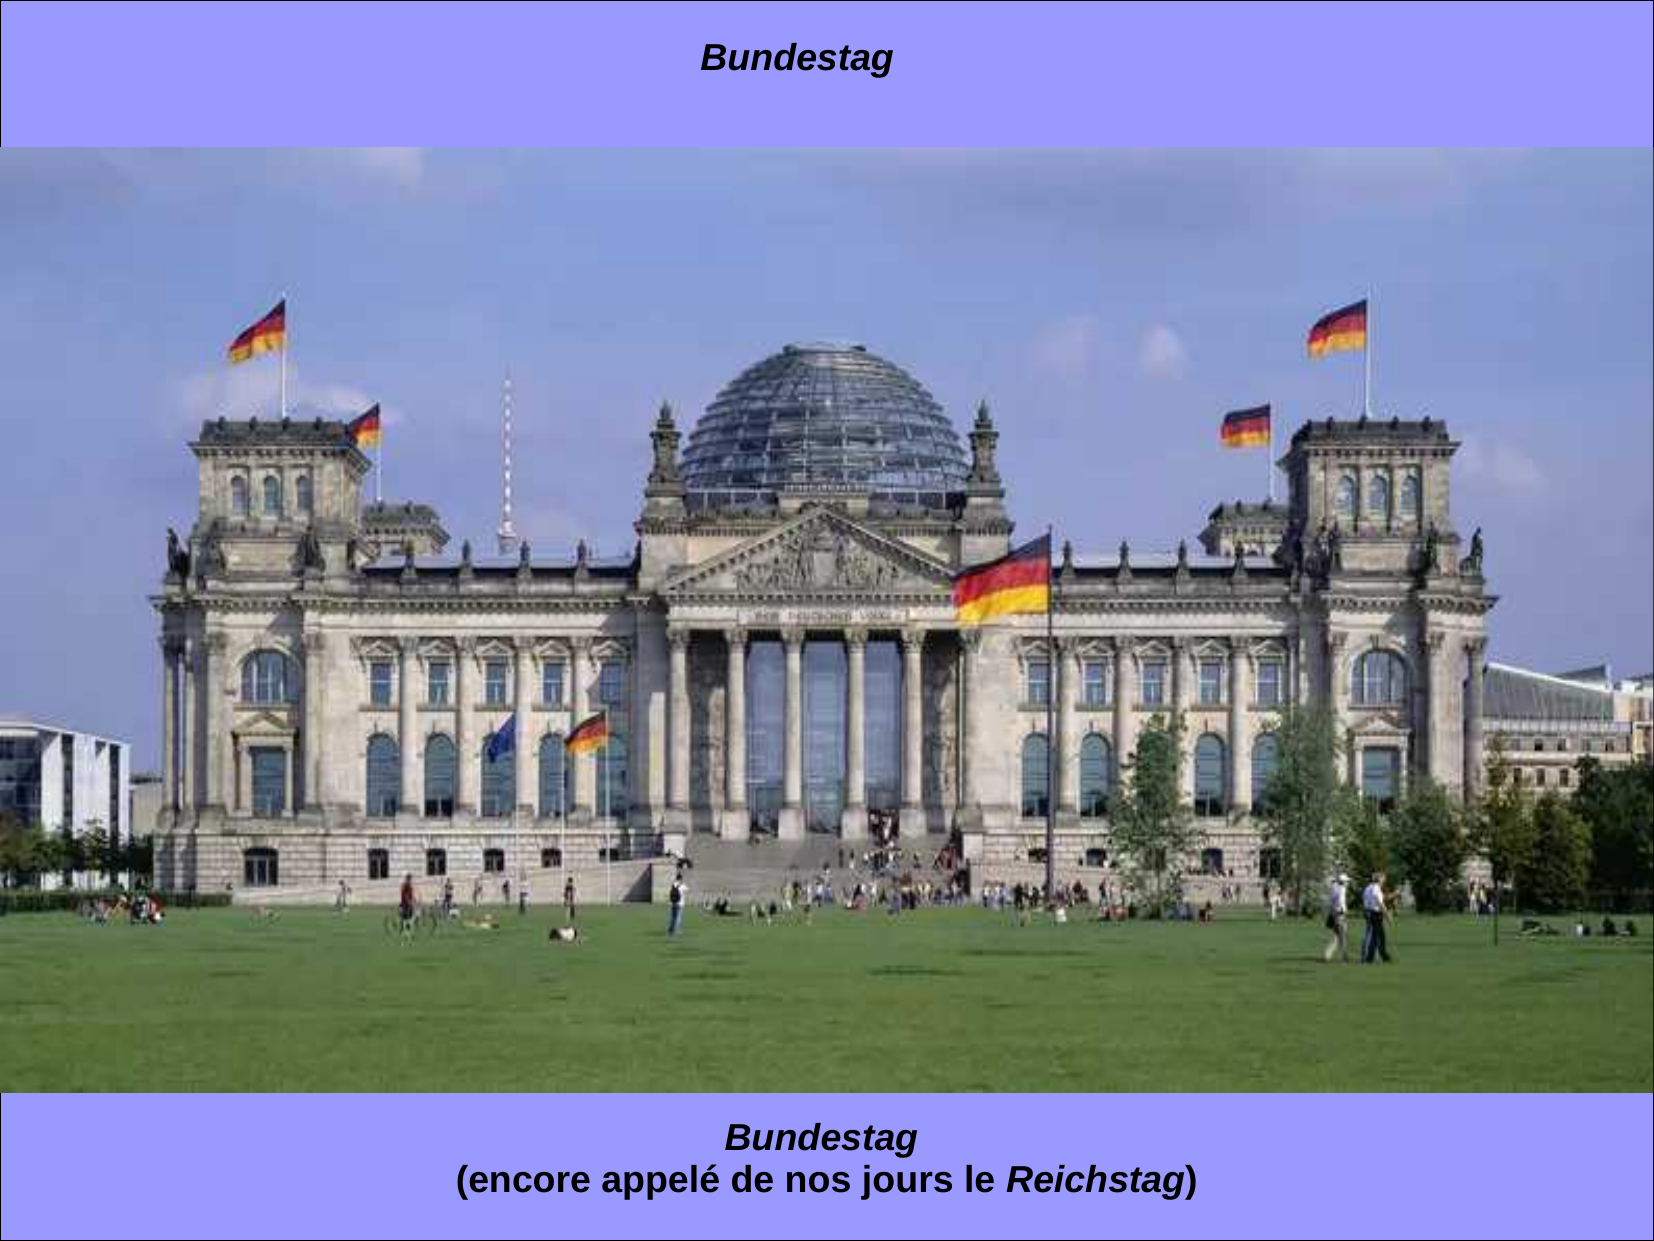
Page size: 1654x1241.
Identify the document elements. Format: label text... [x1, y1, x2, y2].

text_box [0, 1093, 1654, 1241]
text_box [0, 0, 1654, 147]
text_box Bundestag [59, 29, 1536, 218]
picture [0, 147, 1654, 1093]
text_box Bundestag (encore appelé de nos jours le Reichstag) [29, 1109, 1625, 1211]
